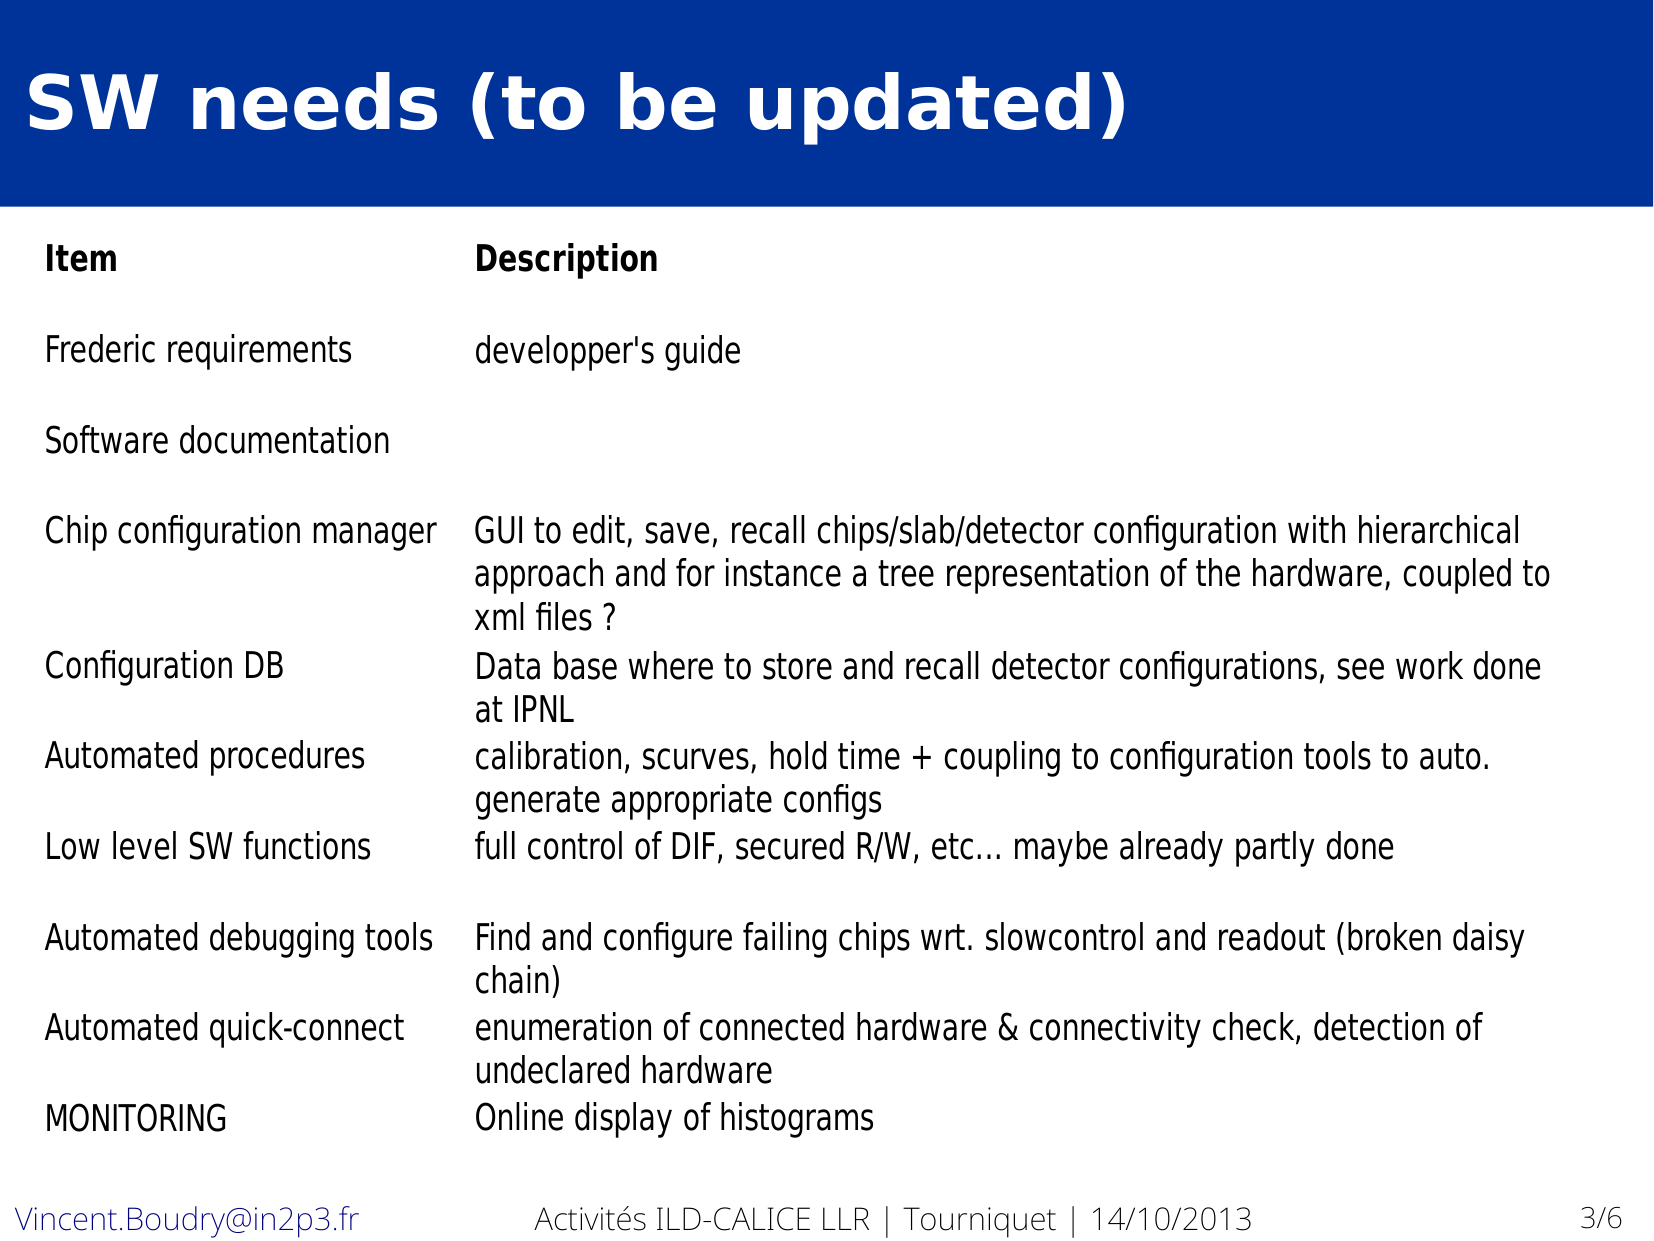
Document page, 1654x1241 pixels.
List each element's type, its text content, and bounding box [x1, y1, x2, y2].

chart [41, 232, 1578, 1188]
title SW needs (to be updated) [24, 17, 1635, 191]
